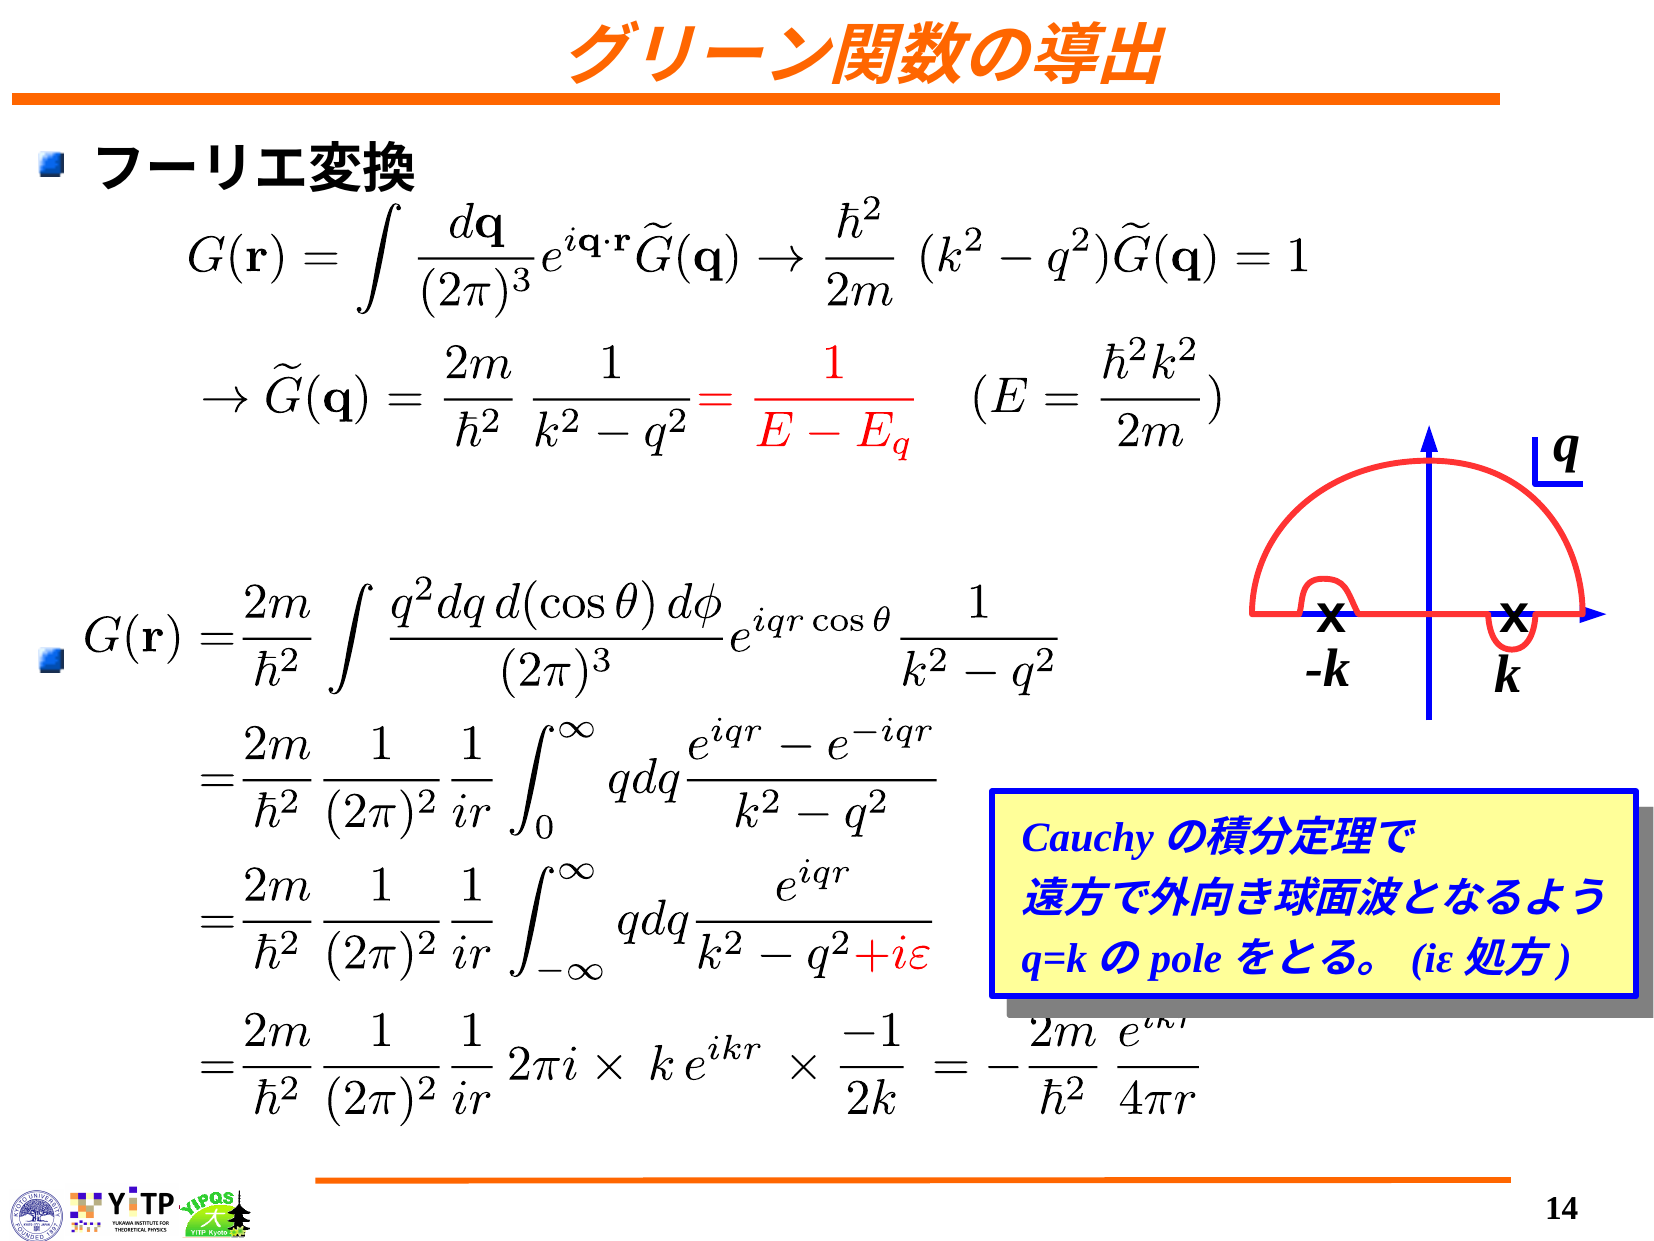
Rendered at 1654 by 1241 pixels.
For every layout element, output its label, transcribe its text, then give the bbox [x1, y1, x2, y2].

text_box Cauchyの積分定理で 遠方で外向き球面波となるよう q=kのpoleをとる。(iε処方) [992, 791, 1613, 951]
text_box [186, 196, 1312, 461]
text_box q [1553, 413, 1581, 475]
picture [9, 1189, 64, 1241]
picture [65, 1183, 251, 1238]
text_box x [1499, 583, 1530, 646]
text_box k [1494, 643, 1522, 705]
list フーリエ変換 逆フーリエ変換 [20, 124, 1621, 1137]
text_box -k [1305, 637, 1351, 699]
title グリーン関数の導出 [0, 0, 1654, 99]
text_box [82, 576, 1199, 1127]
text_box x [1316, 583, 1347, 646]
